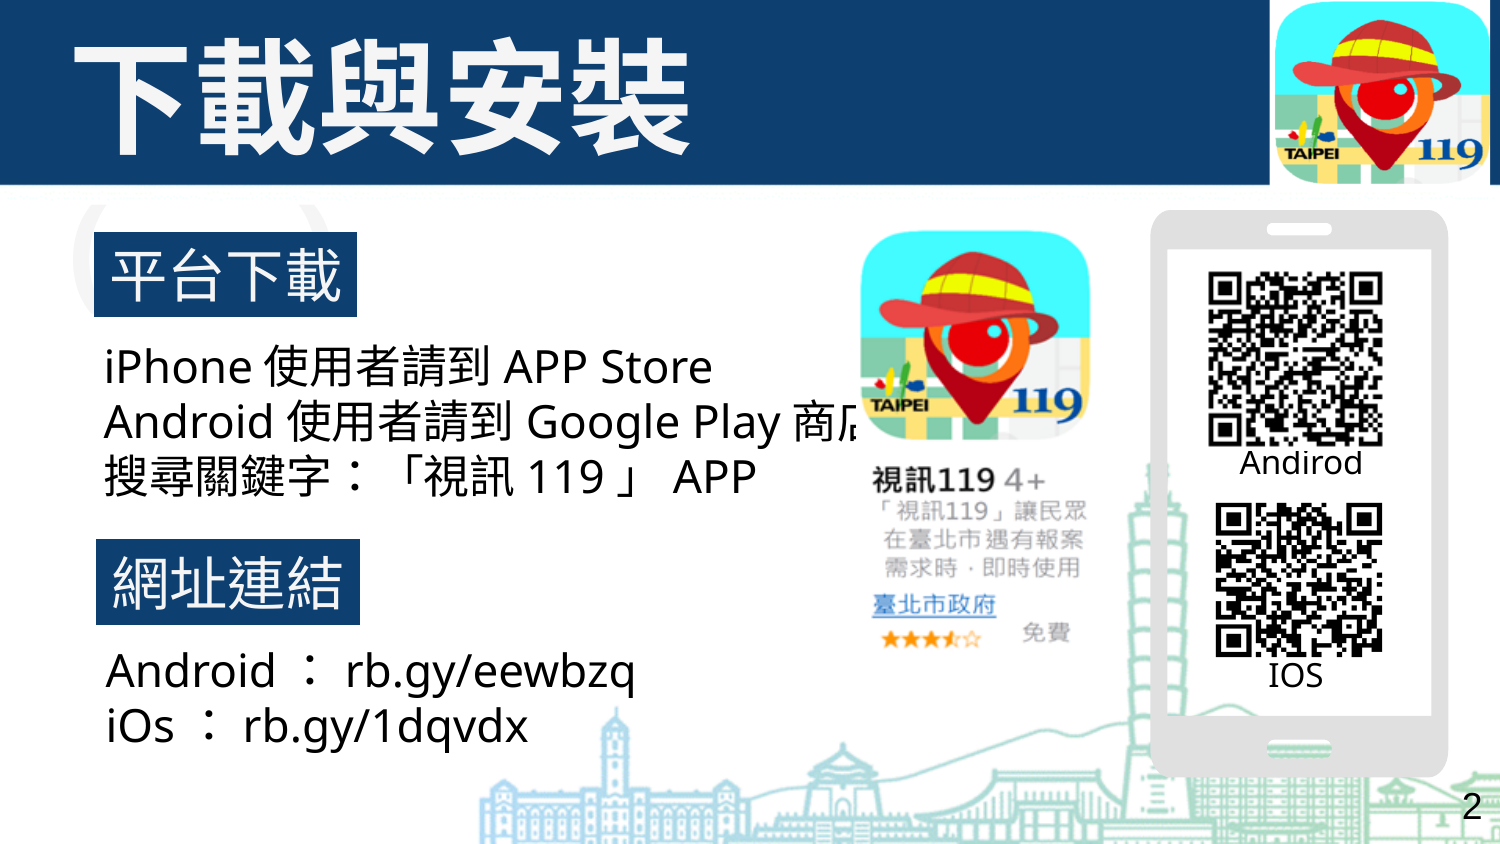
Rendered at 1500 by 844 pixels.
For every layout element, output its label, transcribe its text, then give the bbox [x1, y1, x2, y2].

picture [856, 224, 1105, 670]
text_box Andirod [1348, 458, 1358, 472]
text_box 平台下載 [94, 232, 357, 317]
text_box Android：rb.gy/eewbzq iOs：rb.gy/1dqvdx [91, 634, 652, 760]
text_box 下載與安裝(一) [53, 12, 941, 162]
picture [1269, 0, 1491, 192]
text_box iPhone使用者請到APP Store Android使用者請到Google Play商店 搜尋關鍵字：「視訊119」APP [88, 330, 856, 541]
text_box Andirod [1286, 458, 1296, 472]
text_box IOS [1253, 660, 1339, 701]
text_box [1150, 210, 1449, 778]
picture [1203, 265, 1387, 451]
text_box 2 [1446, 774, 1500, 836]
picture [1210, 497, 1389, 660]
text_box Andirod [1225, 451, 1379, 489]
text_box 網址連結 [96, 539, 360, 625]
